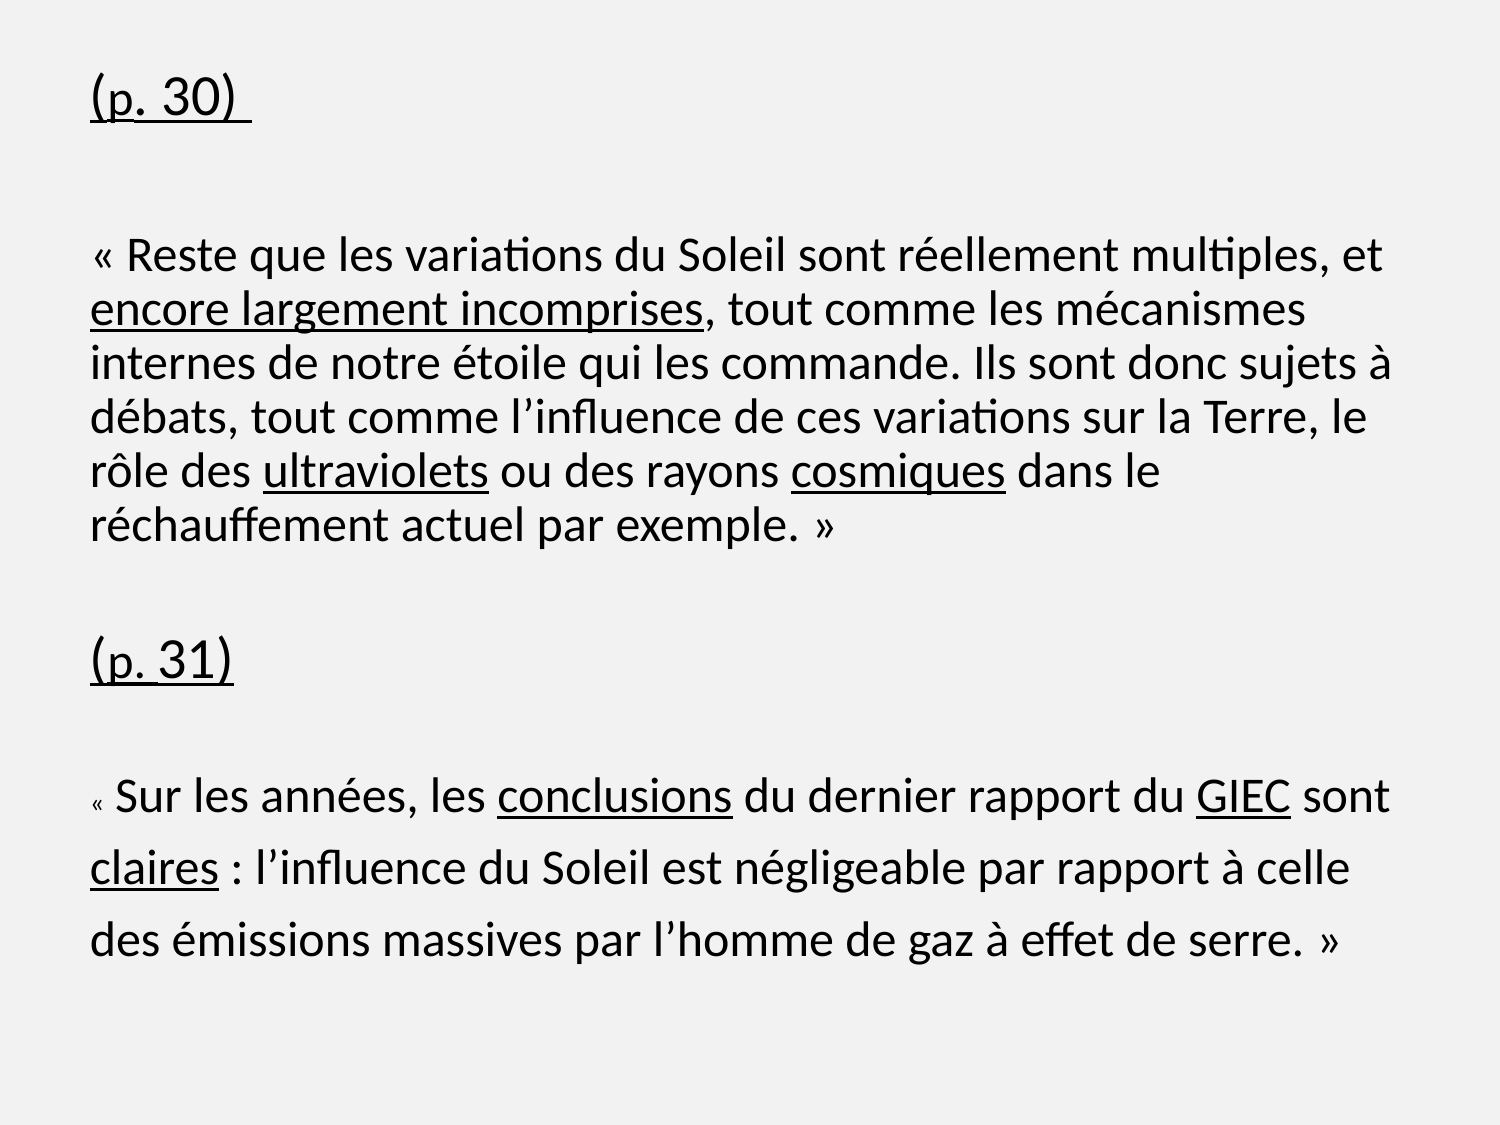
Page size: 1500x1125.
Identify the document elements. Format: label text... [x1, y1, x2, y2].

text_box (p. 31) « Sur les années, les conclusions du dernier rapport du GIEC sont claires : l’influence du Soleil est négligeable par rapport à celle des émissions massives par l’homme de gaz à effet de serre. » [74, 599, 1440, 1036]
list (p. 30) « Reste que les variations du Soleil sont réellement multiples, et encore largement incomprises, tout comme les mécanismes internes de notre étoile qui les commande. Ils sont donc sujets à débats, tout comme l’influence de ces variations sur la Terre, le rôle des ultraviolets ou des rayons cosmiques dans le réchauffement actuel par exemple. » [75, 58, 1425, 594]
